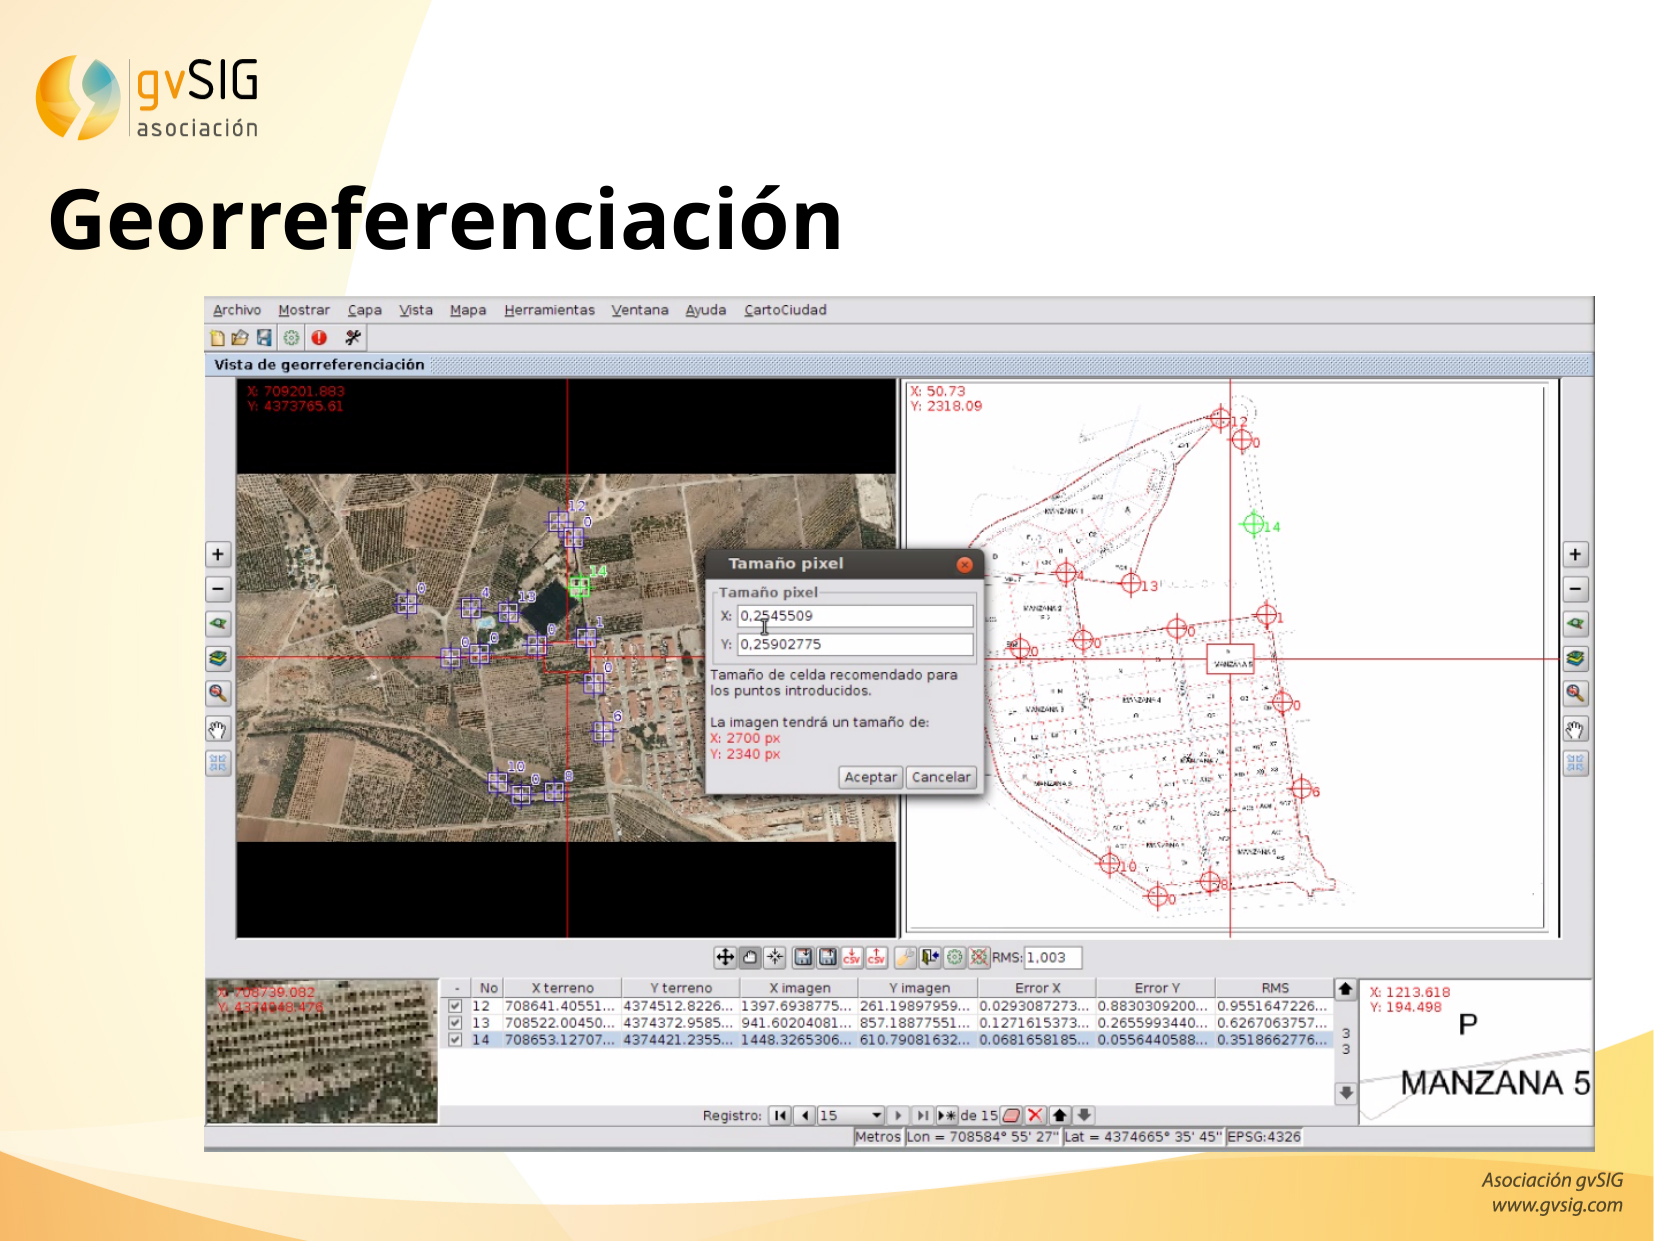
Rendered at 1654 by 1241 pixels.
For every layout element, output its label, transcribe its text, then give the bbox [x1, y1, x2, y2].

title Georreferenciación [46, 170, 1534, 265]
picture [0, 0, 1654, 1241]
